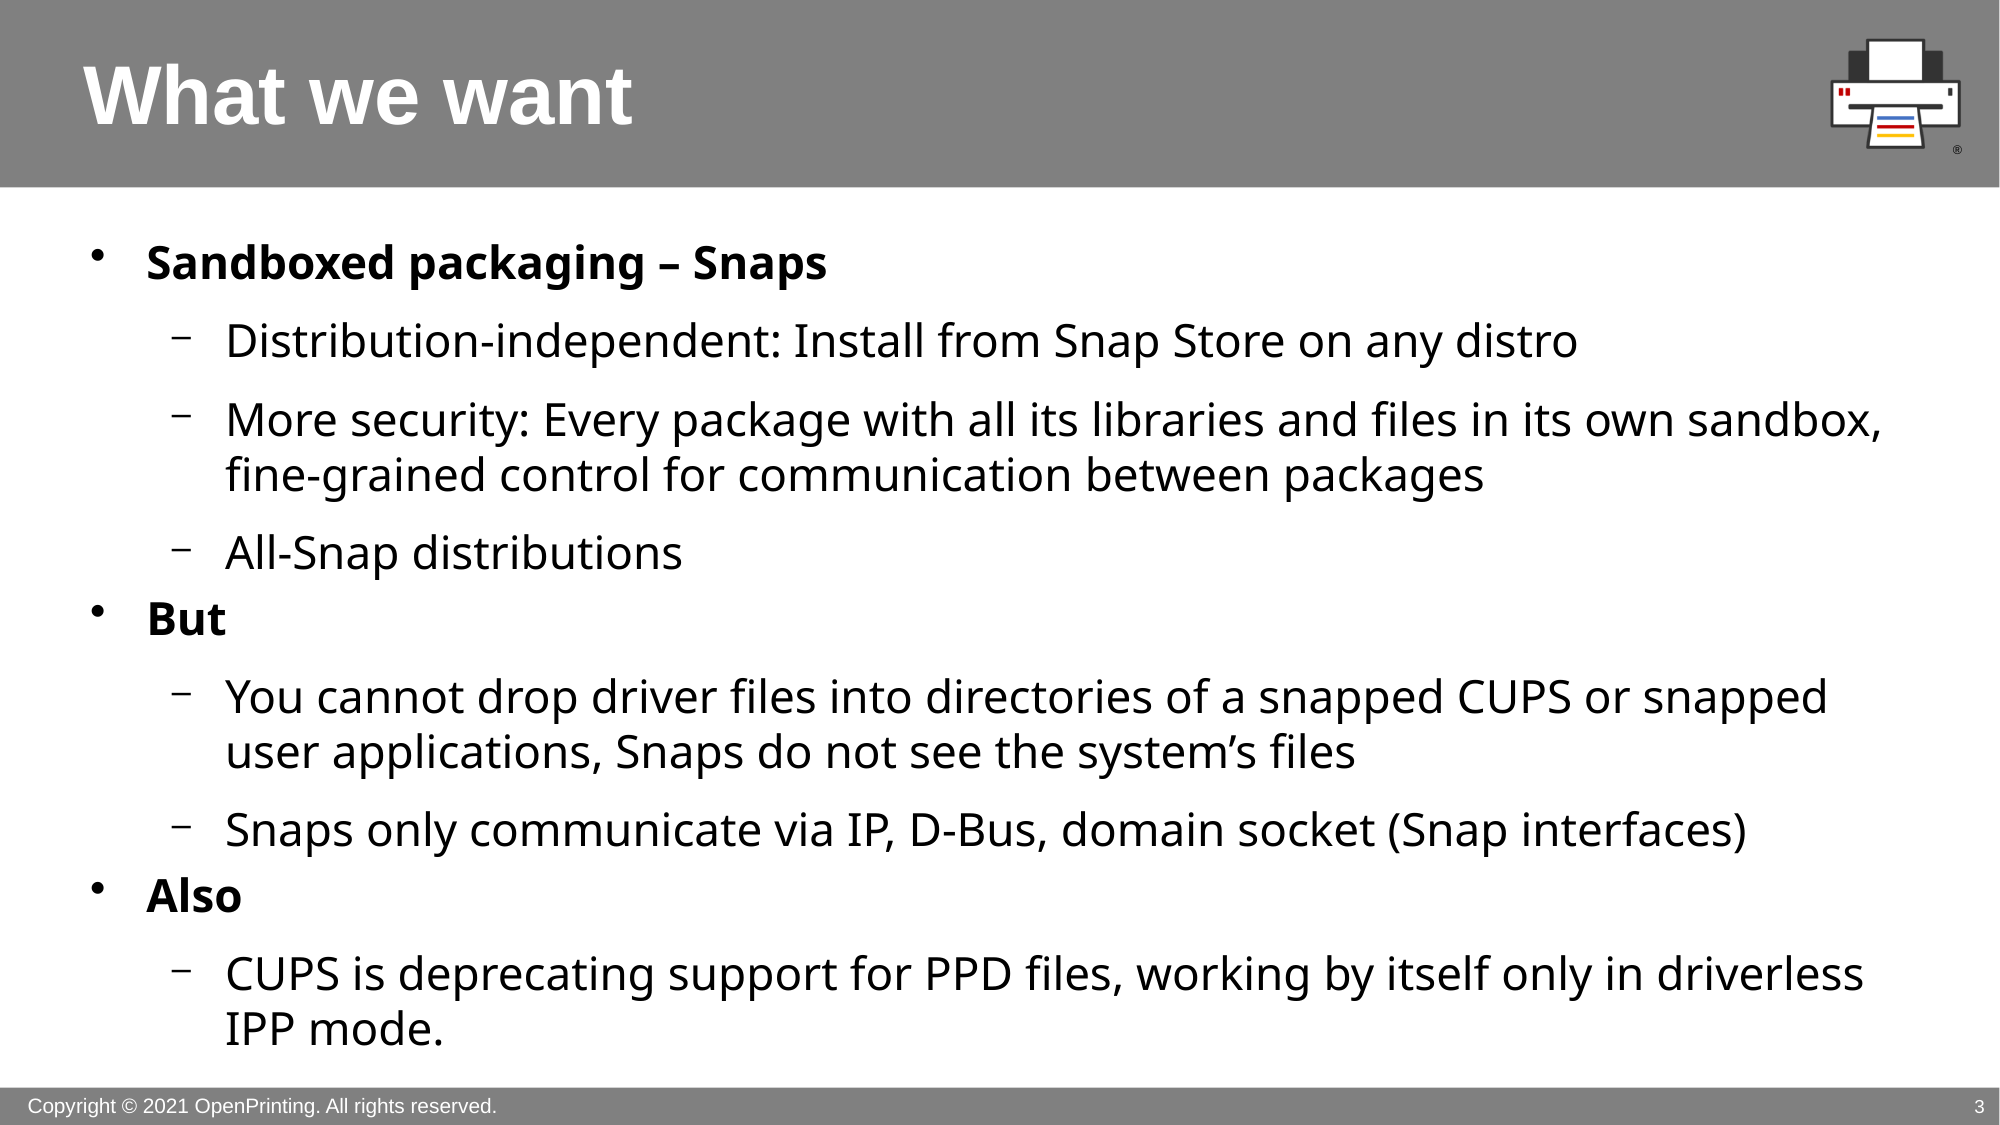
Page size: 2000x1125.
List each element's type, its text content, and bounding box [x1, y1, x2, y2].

title What we want [75, 7, 1786, 175]
list Sandboxed packaging – Snaps Distribution-independent: Install from Snap Store on any distro More security: Every package with all its libraries and files in its own sandbox, fine-grained control for communication between packages All-Snap distributions But You cannot drop driver files into directories of a snapped CUPS or snapped user applications, Snaps do not see the system’s files Snaps only communicate via IP, D-Bus, domain socket (Snap interfaces) Also CUPS is deprecating support for PPD files, working by itself only in driverless IPP mode. [75, 224, 1936, 1067]
picture [1825, 33, 1966, 154]
